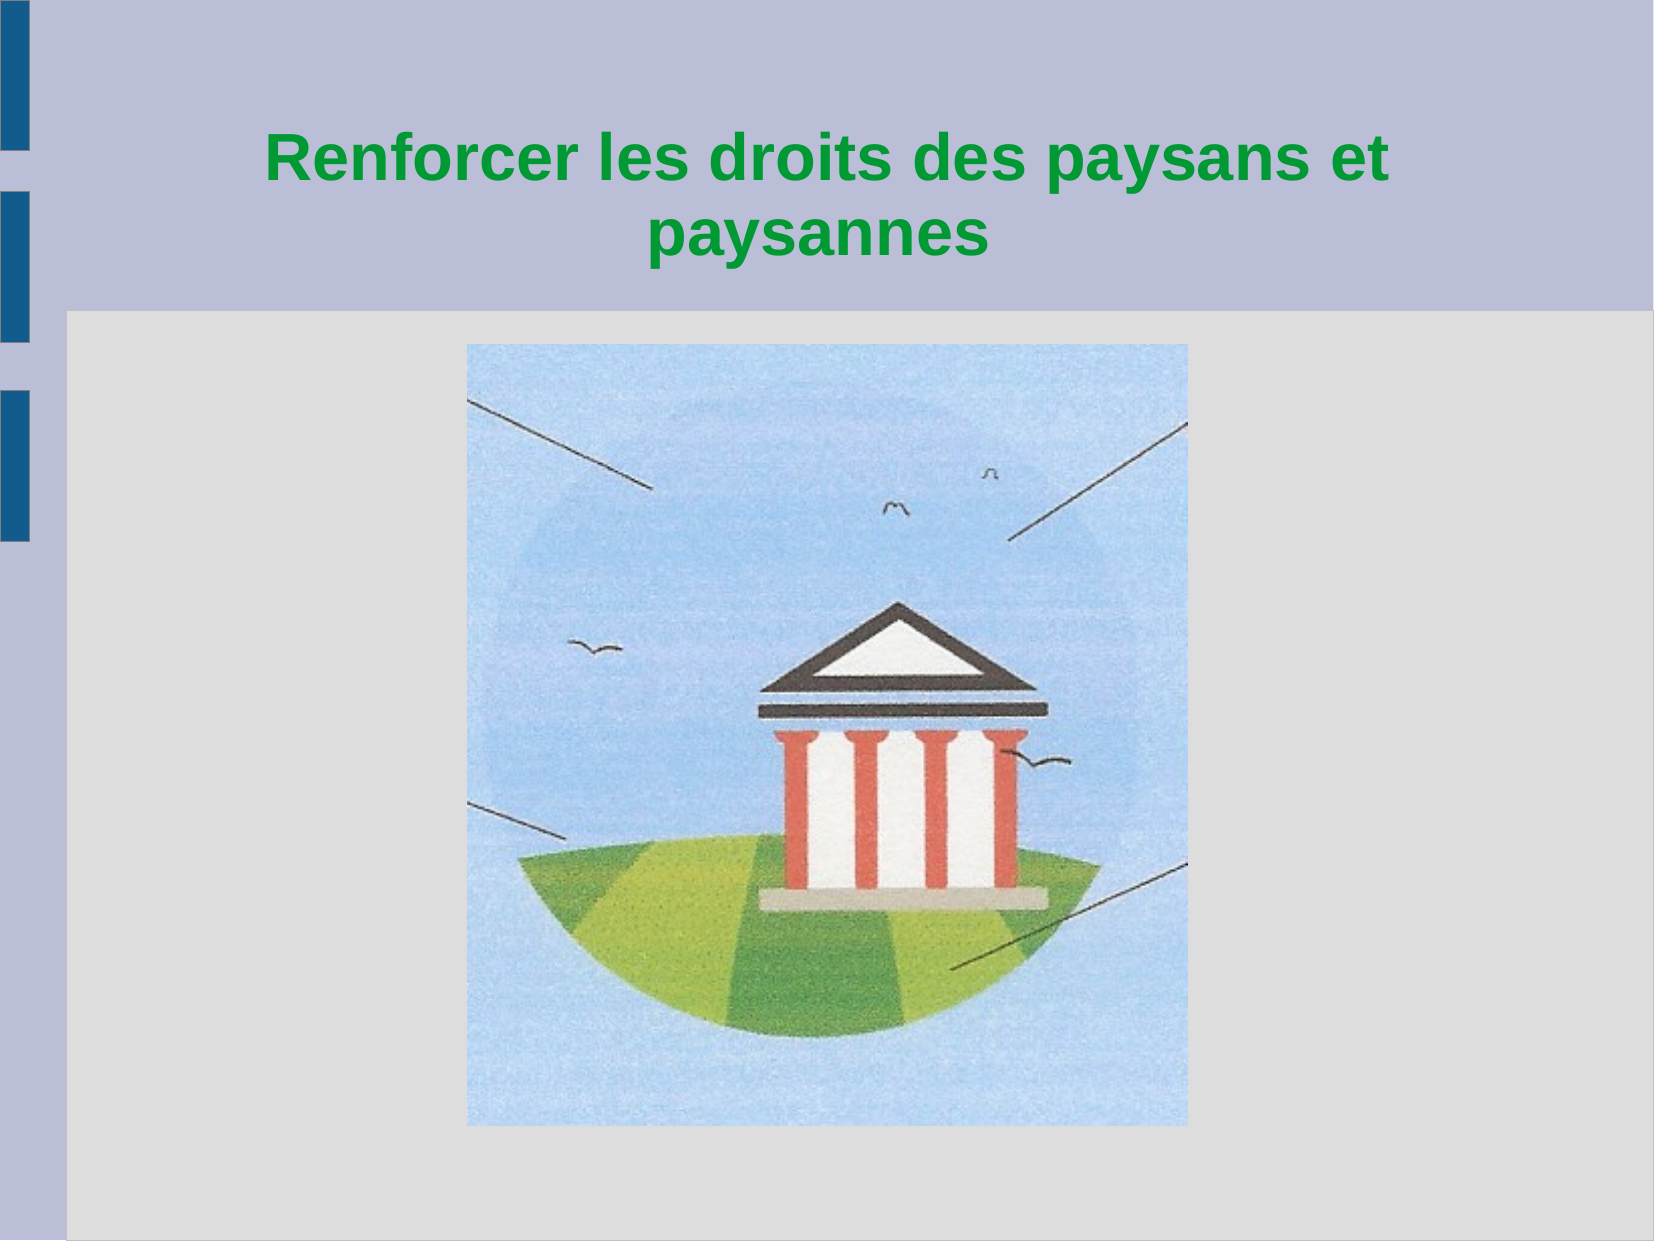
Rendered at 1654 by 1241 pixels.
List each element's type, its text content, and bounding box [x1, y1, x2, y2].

picture [467, 344, 1188, 1126]
title Renforcer les droits des paysans et paysannes [121, 91, 1534, 299]
